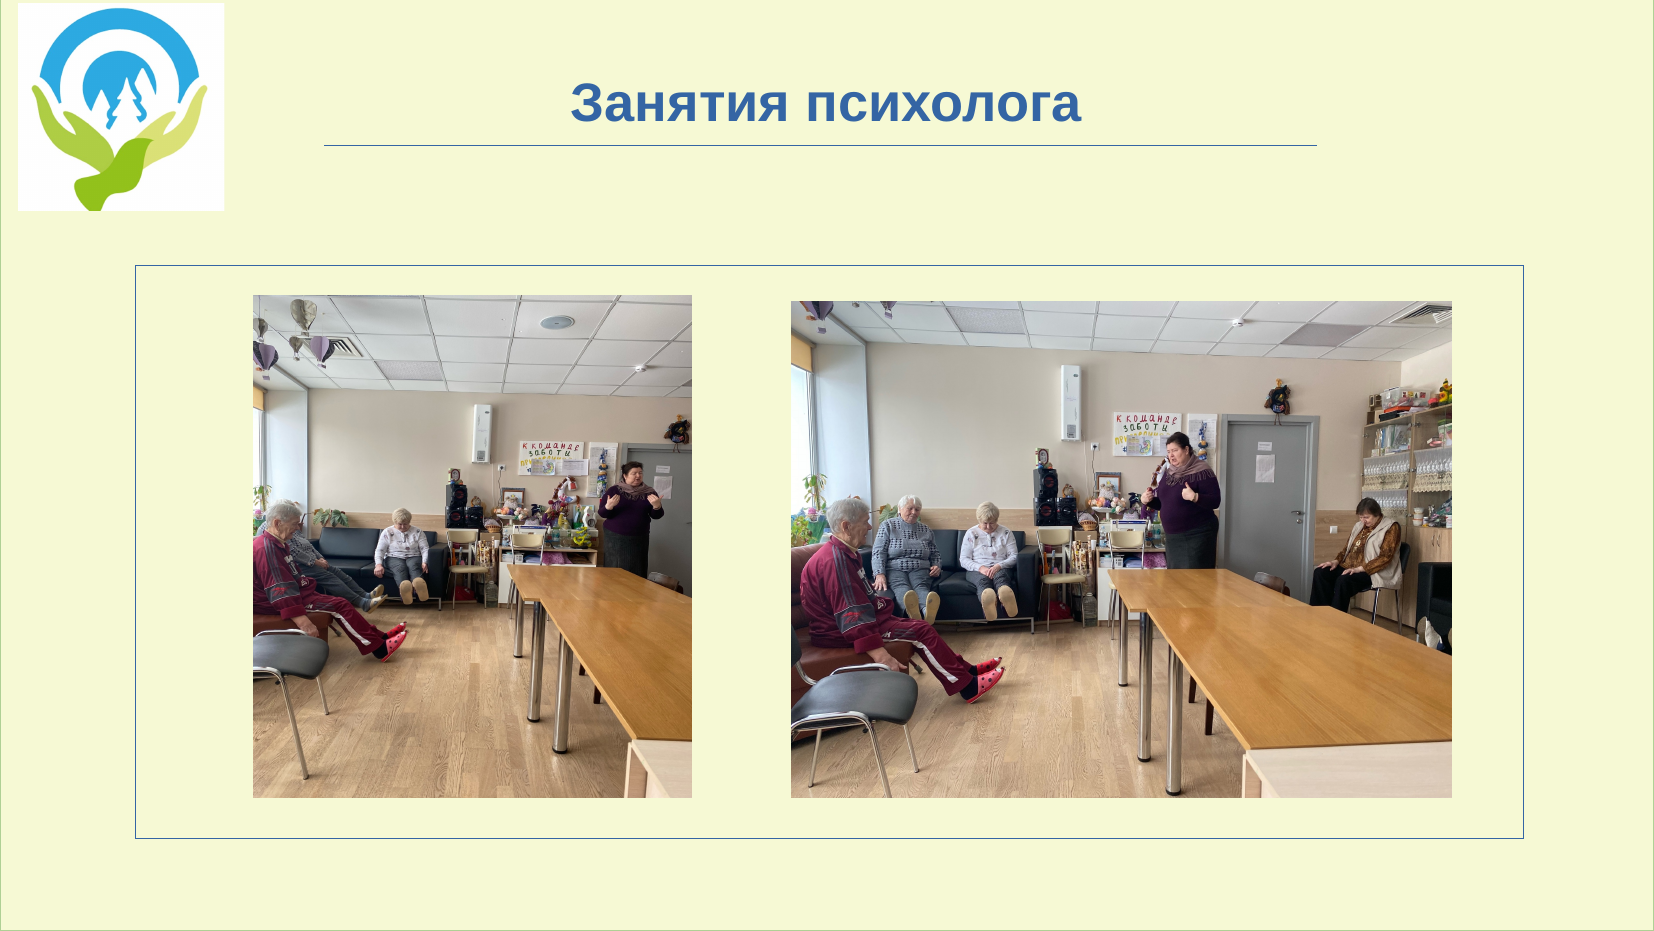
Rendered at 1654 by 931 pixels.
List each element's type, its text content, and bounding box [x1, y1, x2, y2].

text_box [0, 0, 1654, 931]
picture [18, 3, 225, 211]
title Занятия психолога [225, 25, 1571, 181]
picture [791, 301, 1452, 798]
picture [253, 295, 692, 798]
